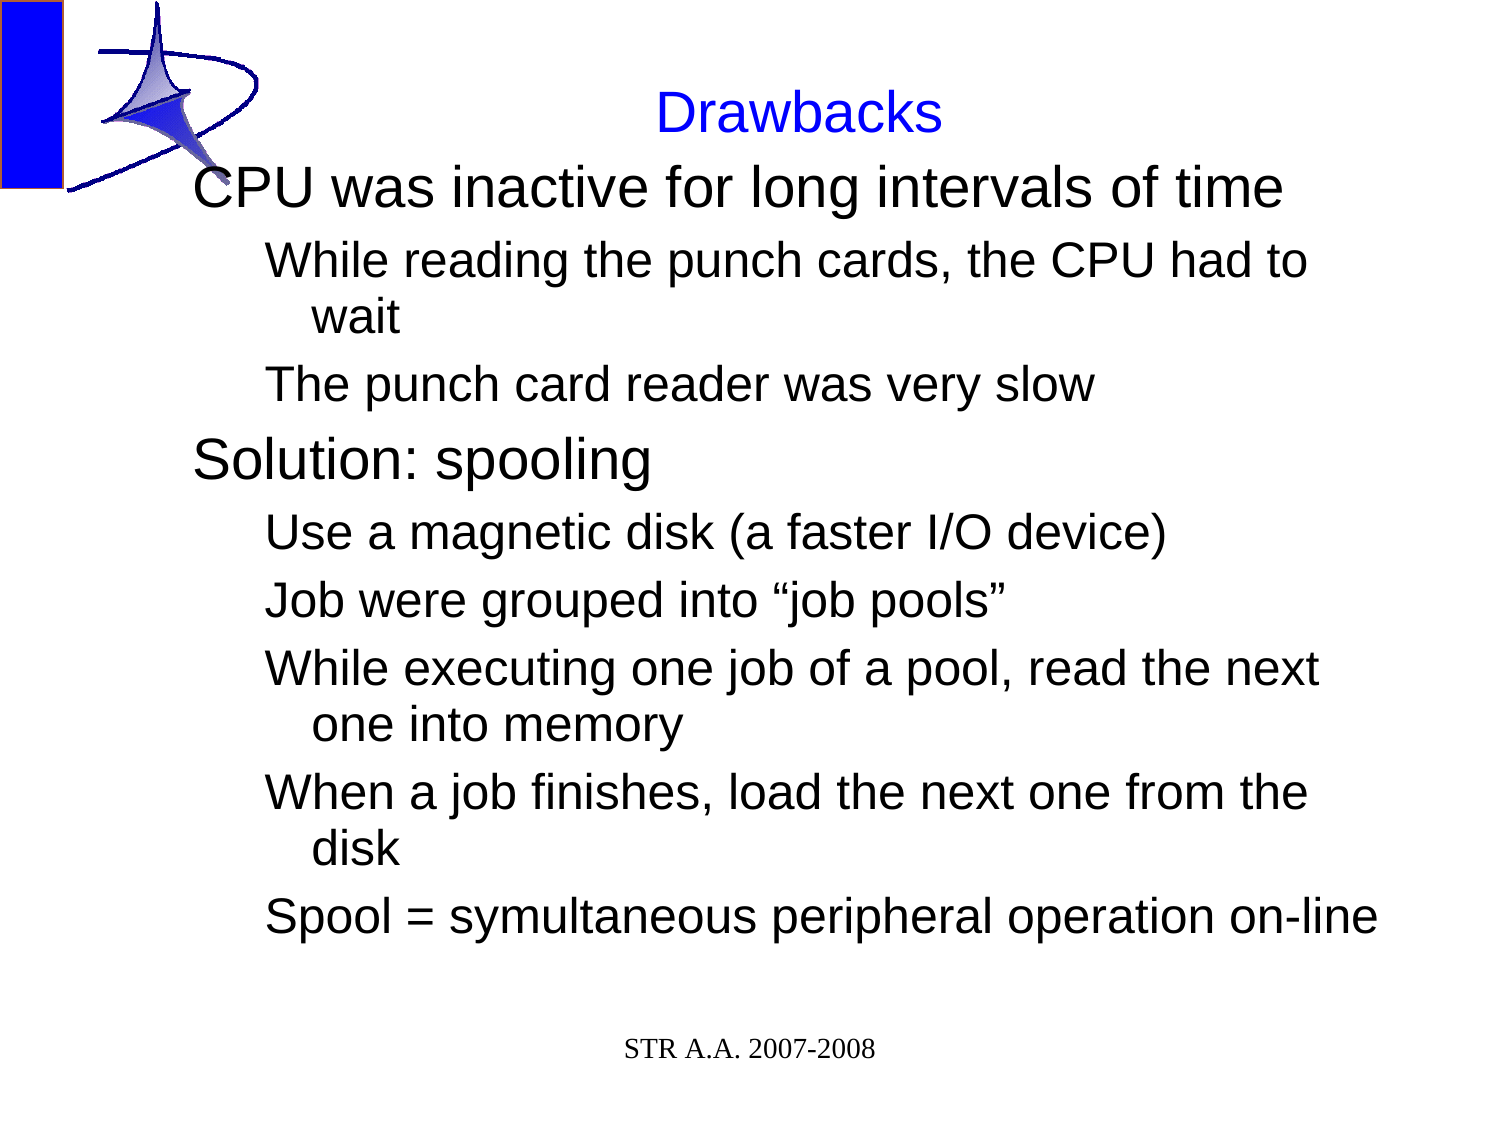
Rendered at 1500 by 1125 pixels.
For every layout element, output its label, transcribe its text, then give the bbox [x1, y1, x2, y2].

title Drawbacks [174, 61, 1425, 147]
list CPU was inactive for long intervals of time While reading the punch cards, the CPU had to wait The punch card reader was very slow Solution: spooling Use a magnetic disk (a faster I/O device) Job were grouped into “job pools” While executing one job of a pool, read the next one into memory When a job finishes, load the next one from the disk Spool = symultaneous peripheral operation on-line [174, 147, 1425, 1065]
picture [62, 0, 263, 197]
